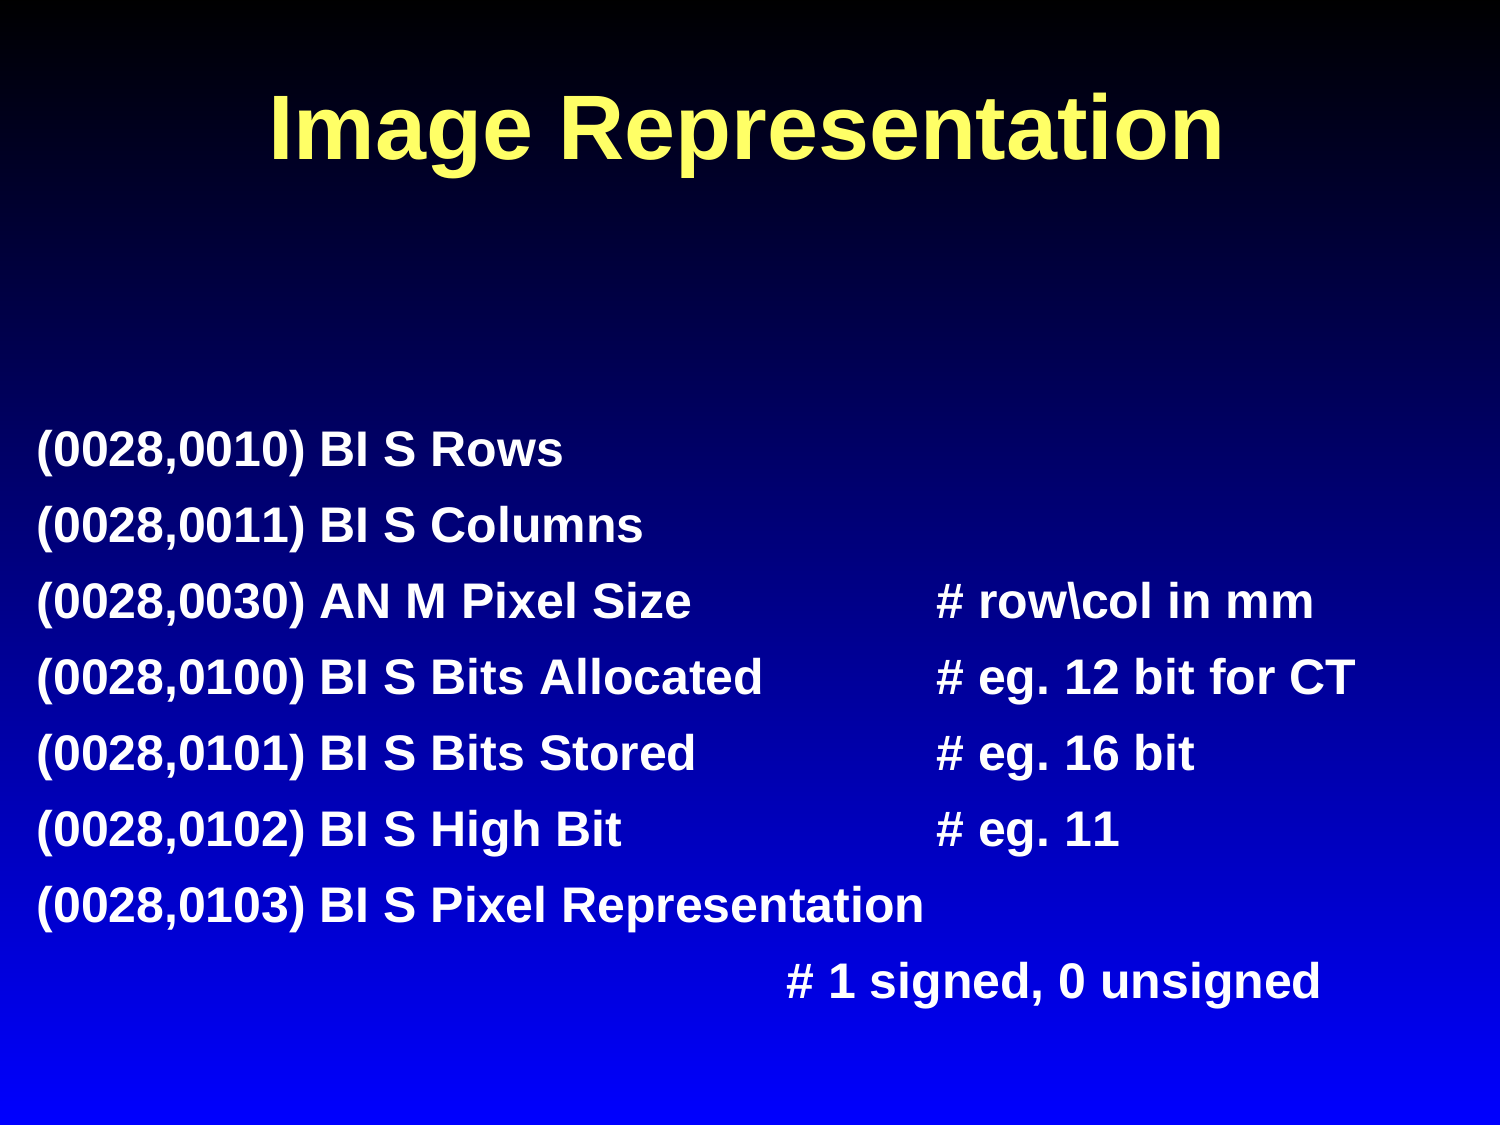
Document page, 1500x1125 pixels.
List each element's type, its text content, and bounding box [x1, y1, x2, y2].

title Image Representation [109, 14, 1385, 242]
subtitle (0028,0010) BI S Rows (0028,0011) BI S Columns (0028,0030) AN M Pixel Size # row\col in mm (0028,0100) BI S Bits Allocated # eg. 12 bit for CT (0028,0101) BI S Bits Stored # eg. 16 bit (0028,0102) BI S High Bit # eg. 11 (0028,0103) BI S Pixel Representation # 1 signed, 0 unsigned [36, 312, 1458, 1022]
